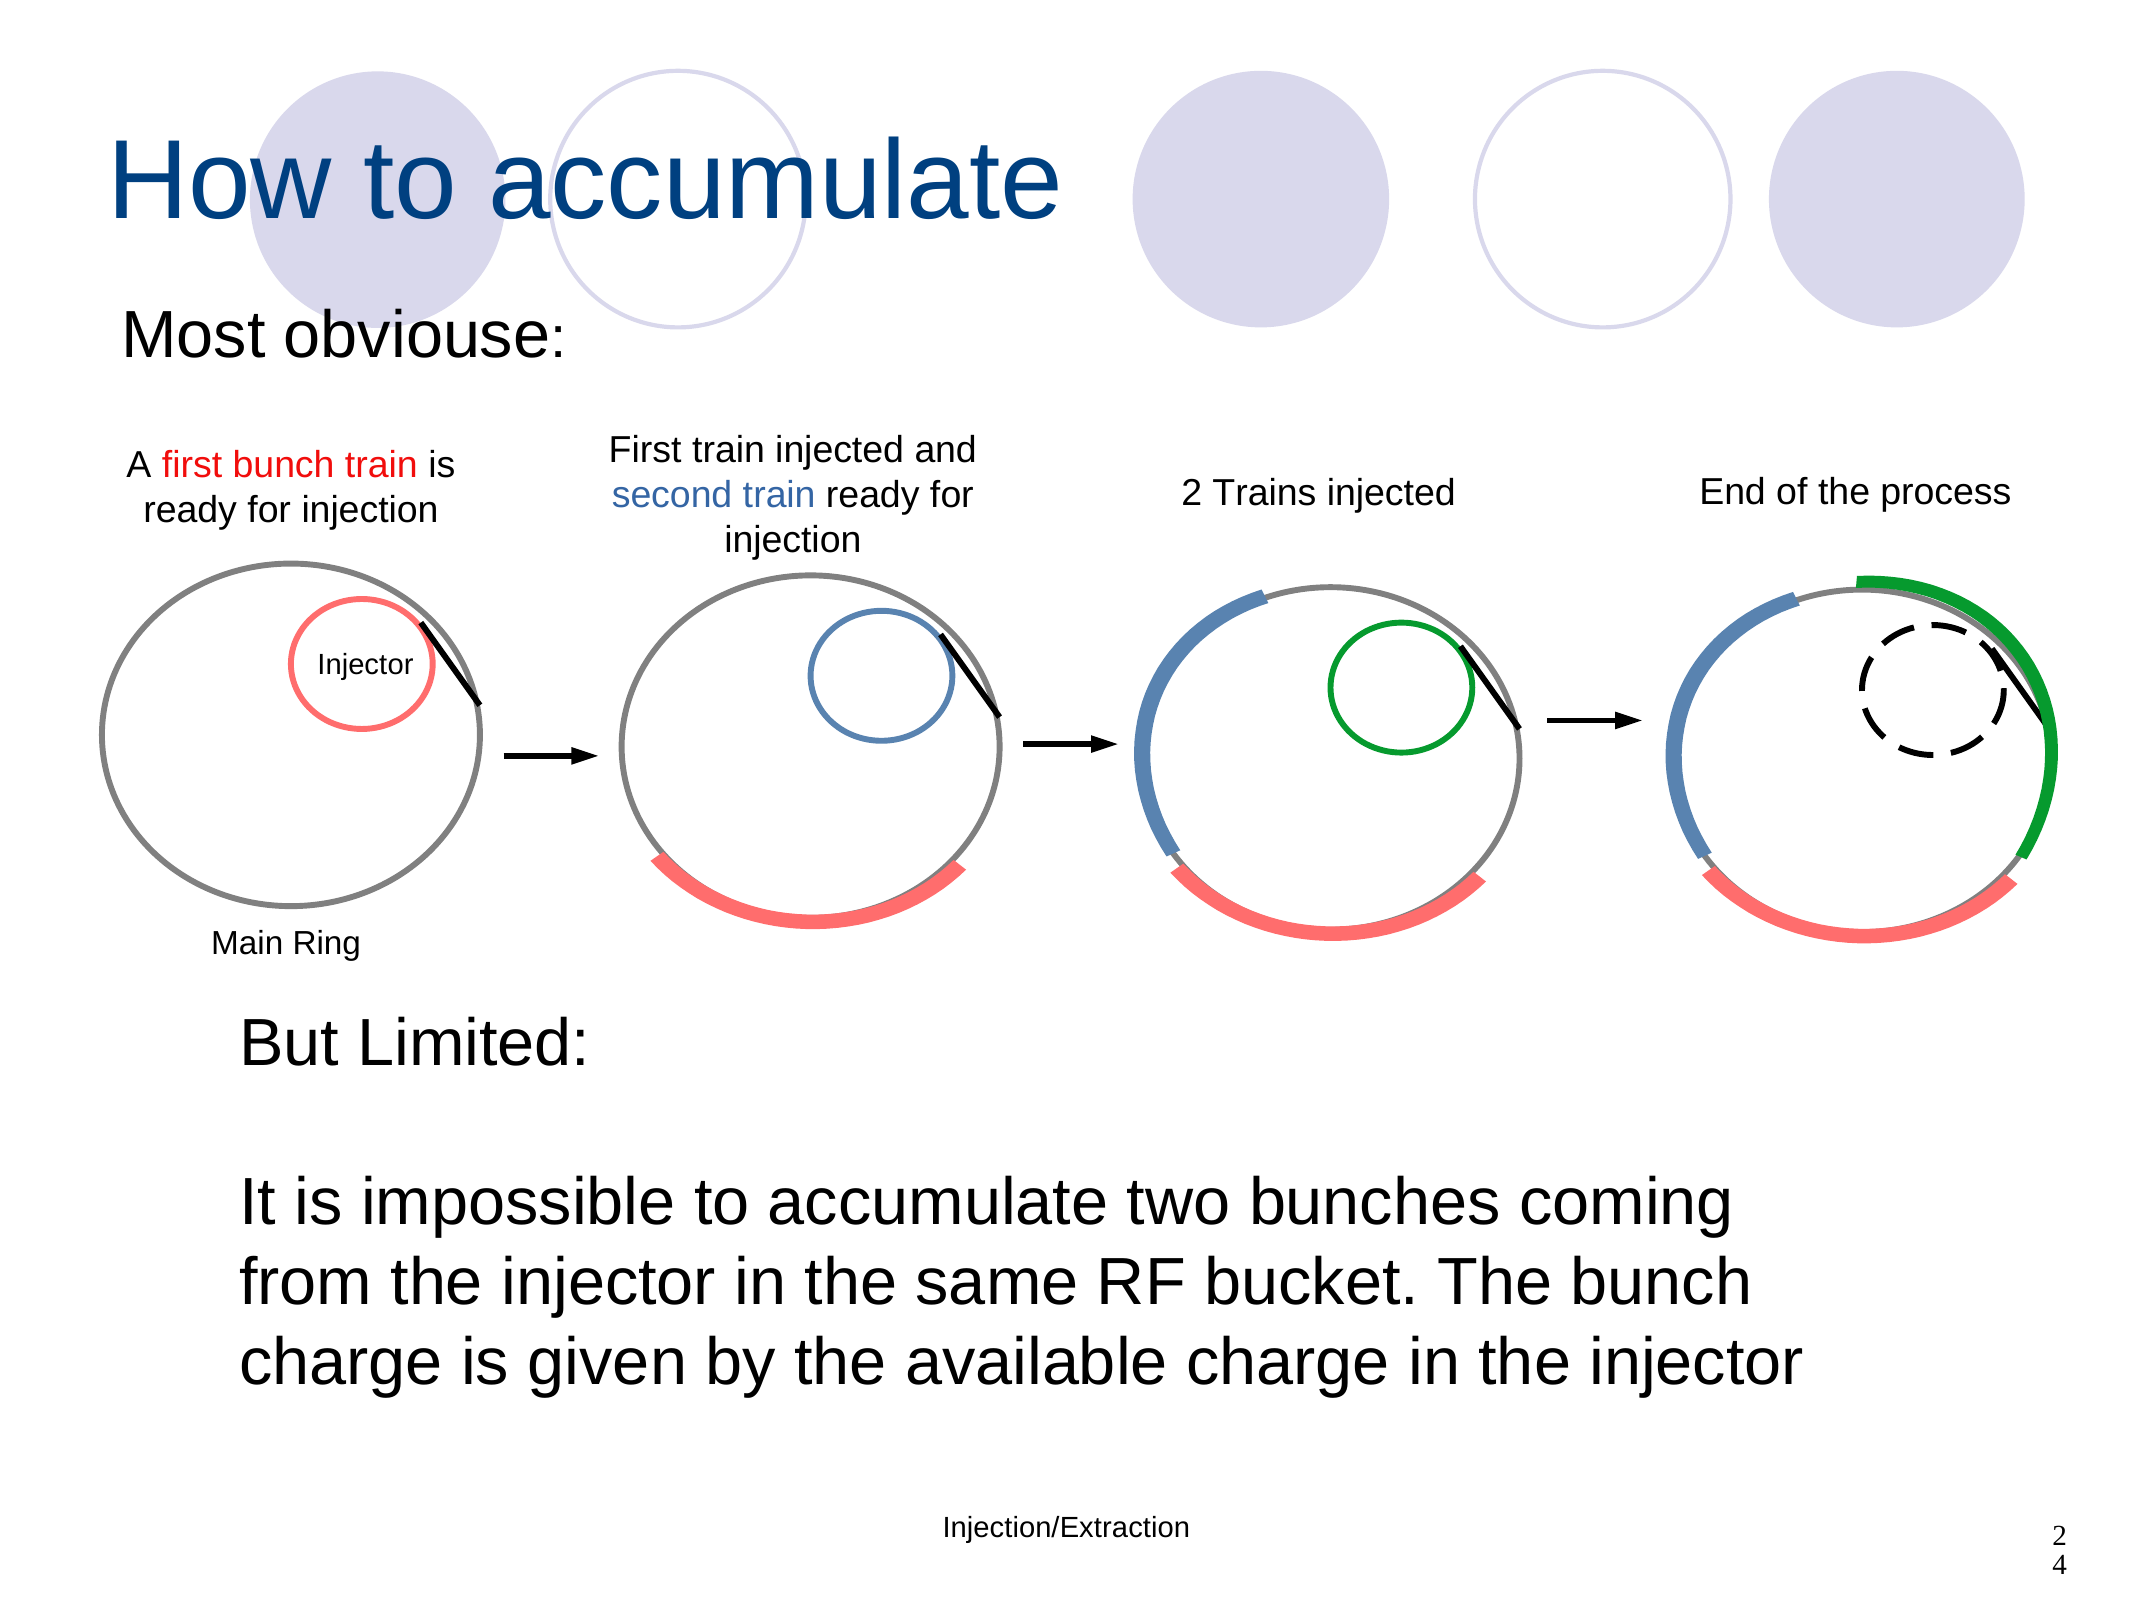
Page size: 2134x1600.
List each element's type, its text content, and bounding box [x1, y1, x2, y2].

text_box 2 Trains injected [1153, 460, 1484, 521]
text_box [1665, 591, 1800, 859]
text_box [1134, 589, 1269, 857]
text_box A first bunch train is ready for injection [101, 432, 480, 537]
text_box [1170, 863, 1487, 941]
text_box [1701, 866, 2018, 944]
text_box End of the process [1684, 459, 2063, 520]
text_box [1855, 575, 2058, 860]
text_box [650, 851, 967, 930]
text_box First train injected and second train ready for injection [550, 417, 1036, 567]
text_box Most obviouse: [106, 283, 1819, 378]
text_box But Limited: It is impossible to accumulate two bunches coming from the injector in the same RF bucket. The bunch charge is given by the available charge in the injector [224, 990, 1831, 1406]
text_box Main Ring [196, 913, 445, 969]
title How to accumulate [98, 0, 2020, 350]
text_box Injector [302, 637, 480, 688]
